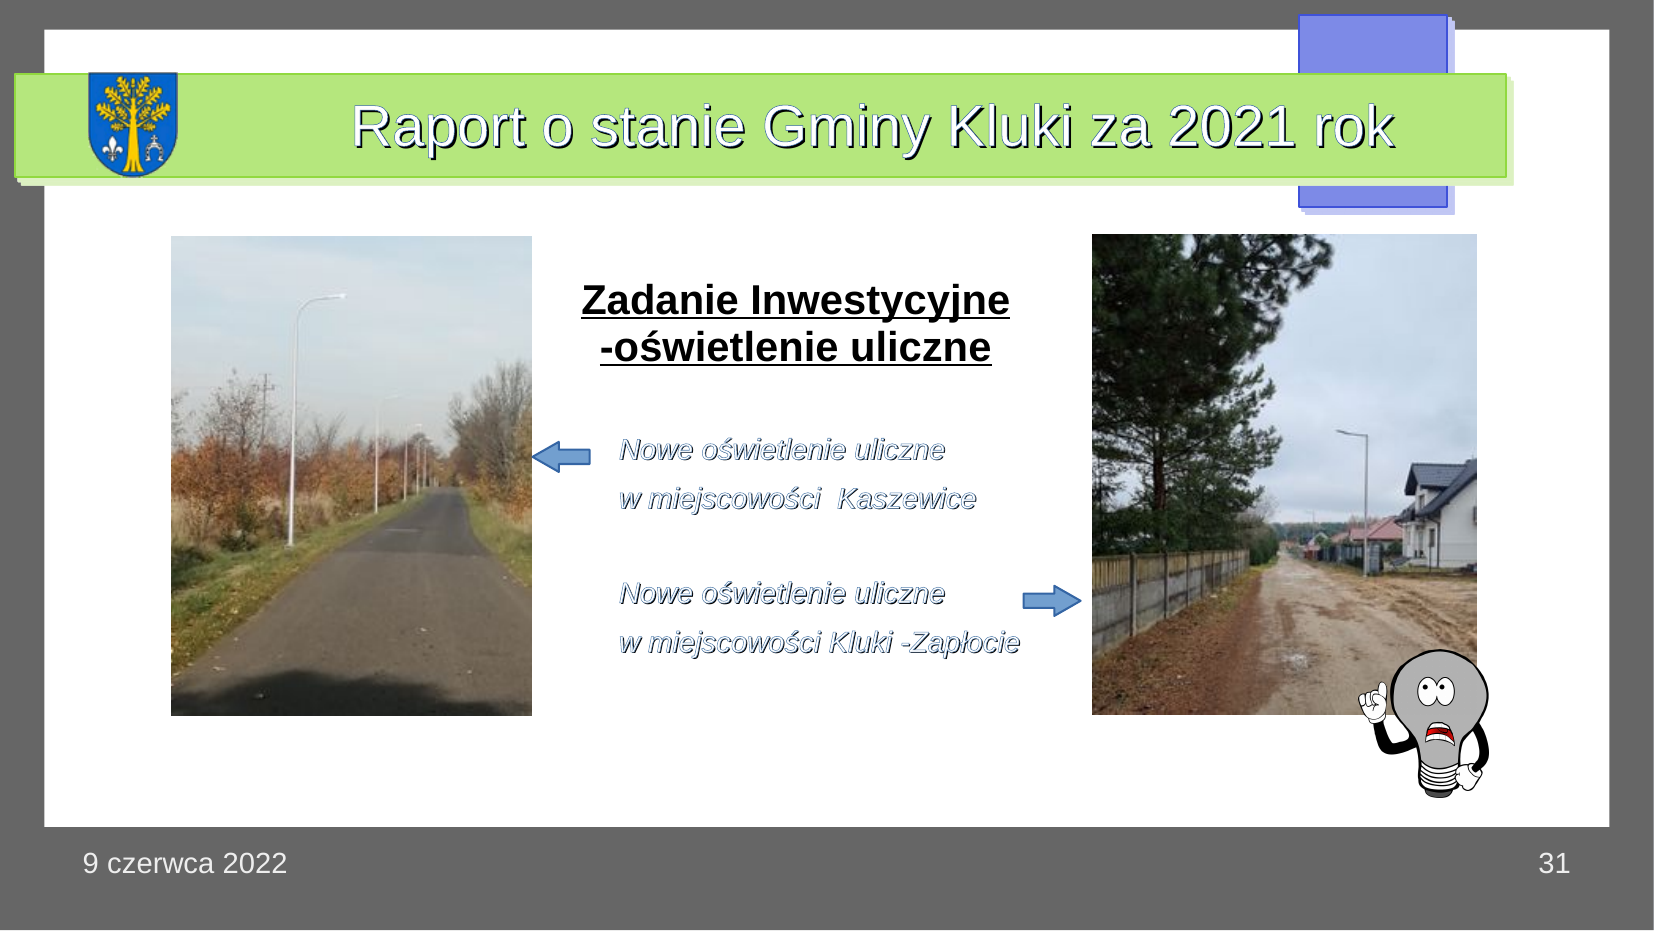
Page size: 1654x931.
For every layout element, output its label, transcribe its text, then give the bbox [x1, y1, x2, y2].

title Raport o stanie Gminy Kluki za 2021 rok [236, 73, 1654, 178]
picture [171, 236, 591, 716]
text_box Zadanie Inwestycyjne -oświetlenie uliczne Nowe oświetlenie uliczne w miejscowości Kaszewice Nowe oświetlenie uliczne w miejscowości Kluki -Zapłocie [87, 236, 1505, 827]
picture [1092, 234, 1489, 798]
picture [88, 72, 178, 178]
picture [1022, 585, 1082, 617]
